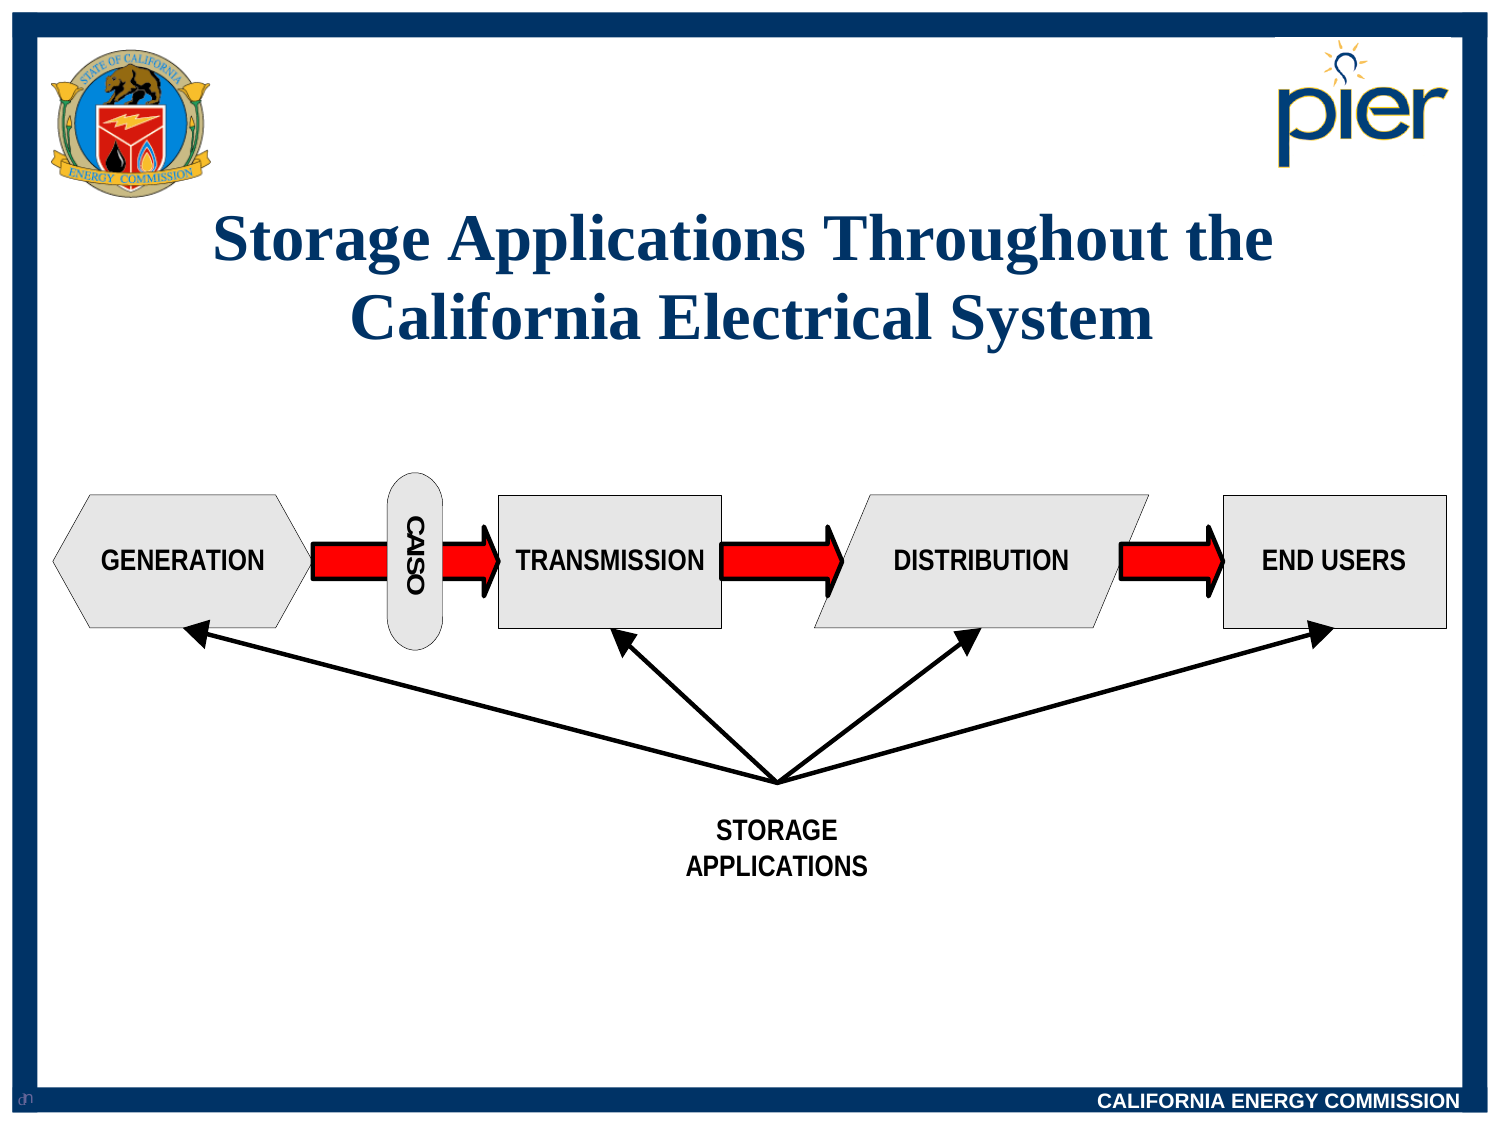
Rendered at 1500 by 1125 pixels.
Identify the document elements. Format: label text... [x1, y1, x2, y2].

picture [50, 49, 211, 198]
title Storage Applications Throughout the California Electrical System [106, 179, 1382, 368]
chart [50, 469, 1450, 921]
picture [1275, 37, 1451, 171]
